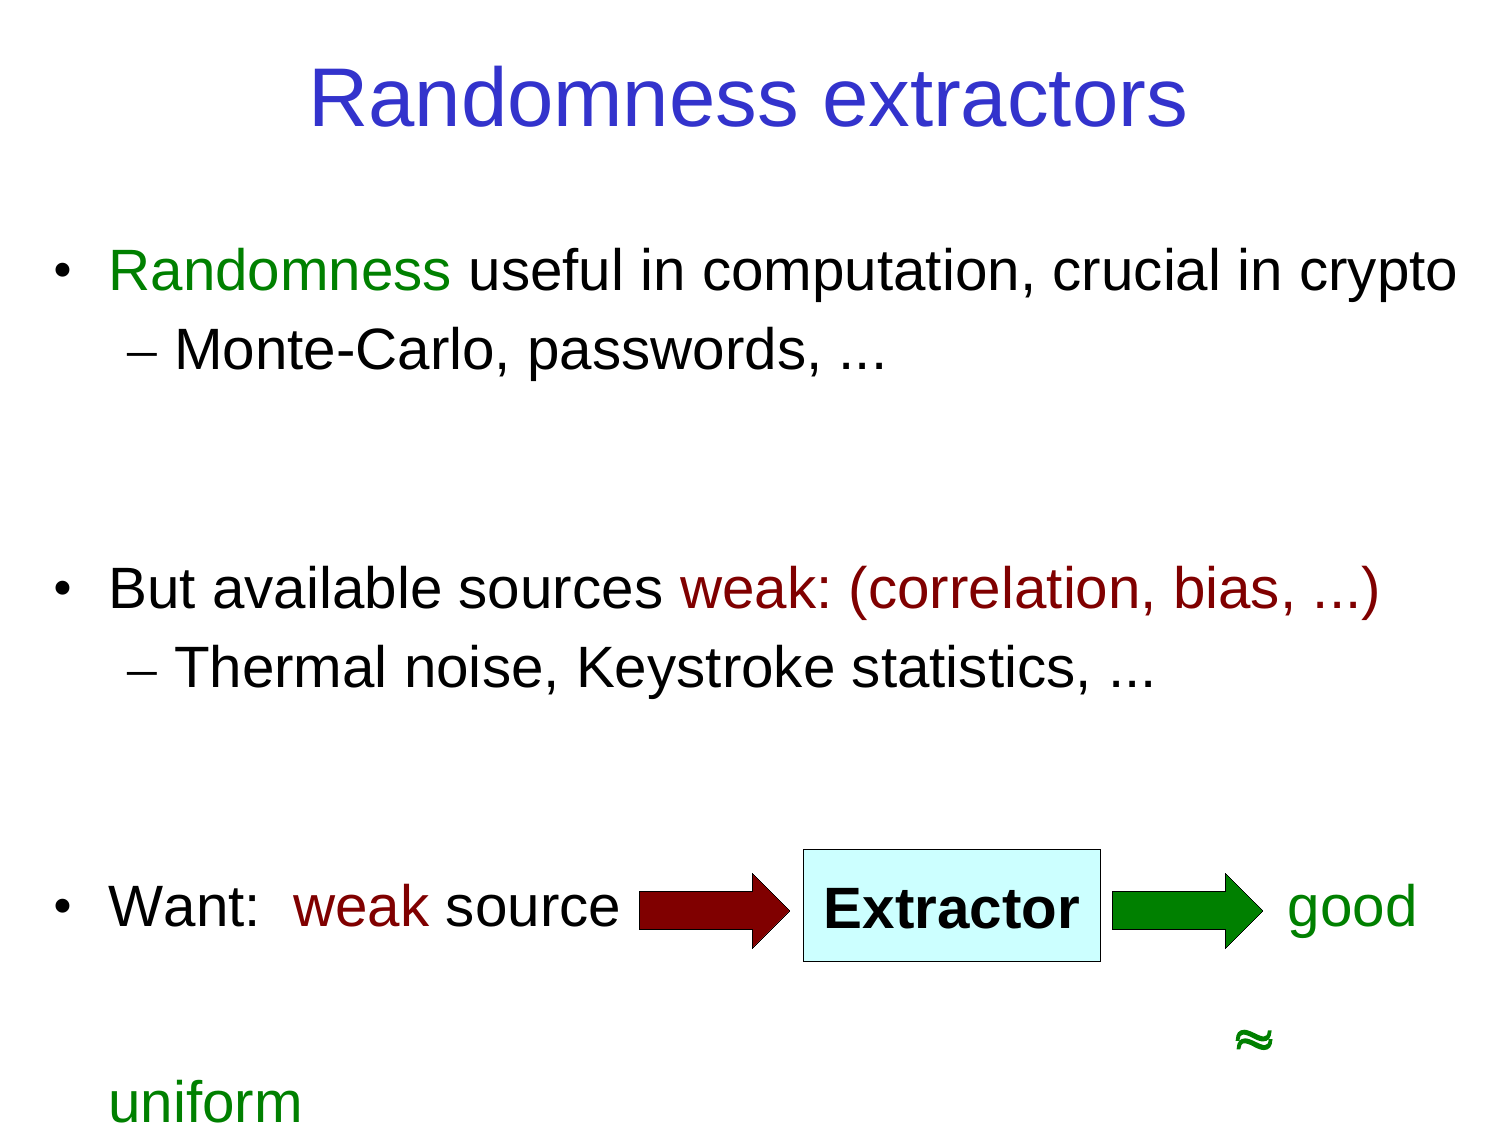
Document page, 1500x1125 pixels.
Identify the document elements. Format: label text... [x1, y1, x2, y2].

list Randomness useful in computation, crucial in crypto Monte-Carlo, passwords, ... But available sources weak: (correlation, bias, ...) Thermal noise, Keystroke statistics, ... Want: weak source good  uniform [37, 149, 1500, 1123]
text_box [639, 873, 790, 949]
text_box [1112, 873, 1263, 949]
title Randomness extractors [0, 24, 1497, 171]
text_box Extractor [803, 849, 1101, 962]
